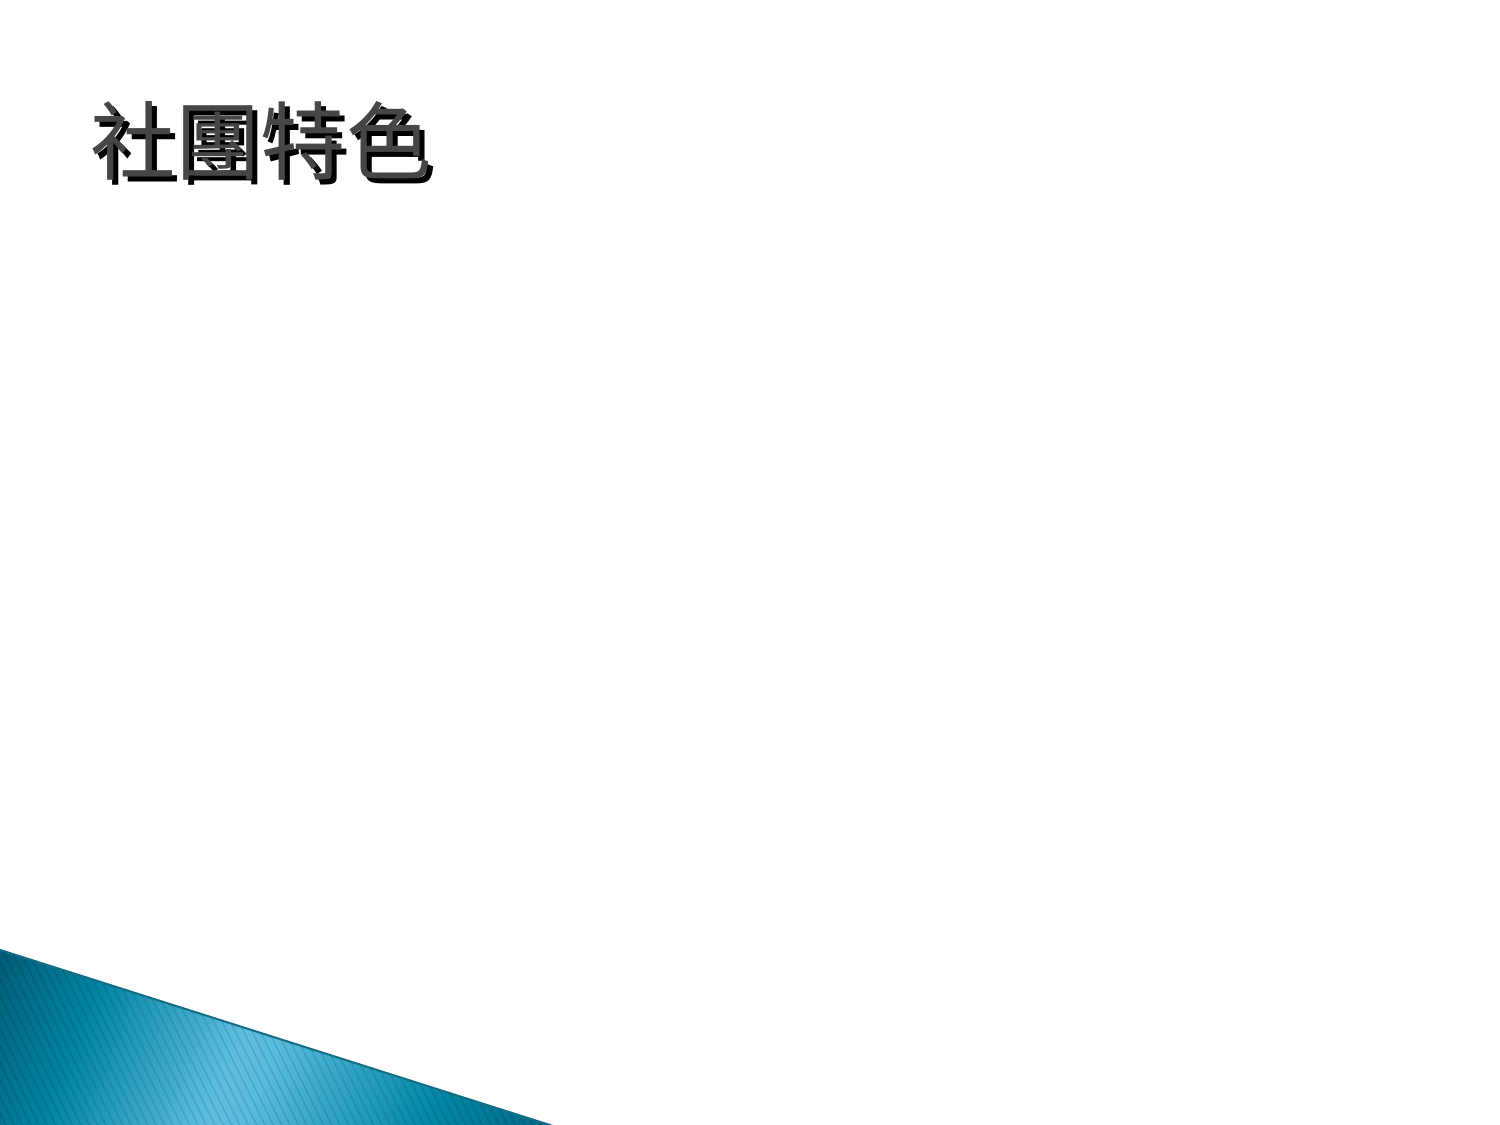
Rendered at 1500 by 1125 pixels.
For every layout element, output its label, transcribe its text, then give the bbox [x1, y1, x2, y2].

title 社團特色 [75, 45, 1426, 233]
